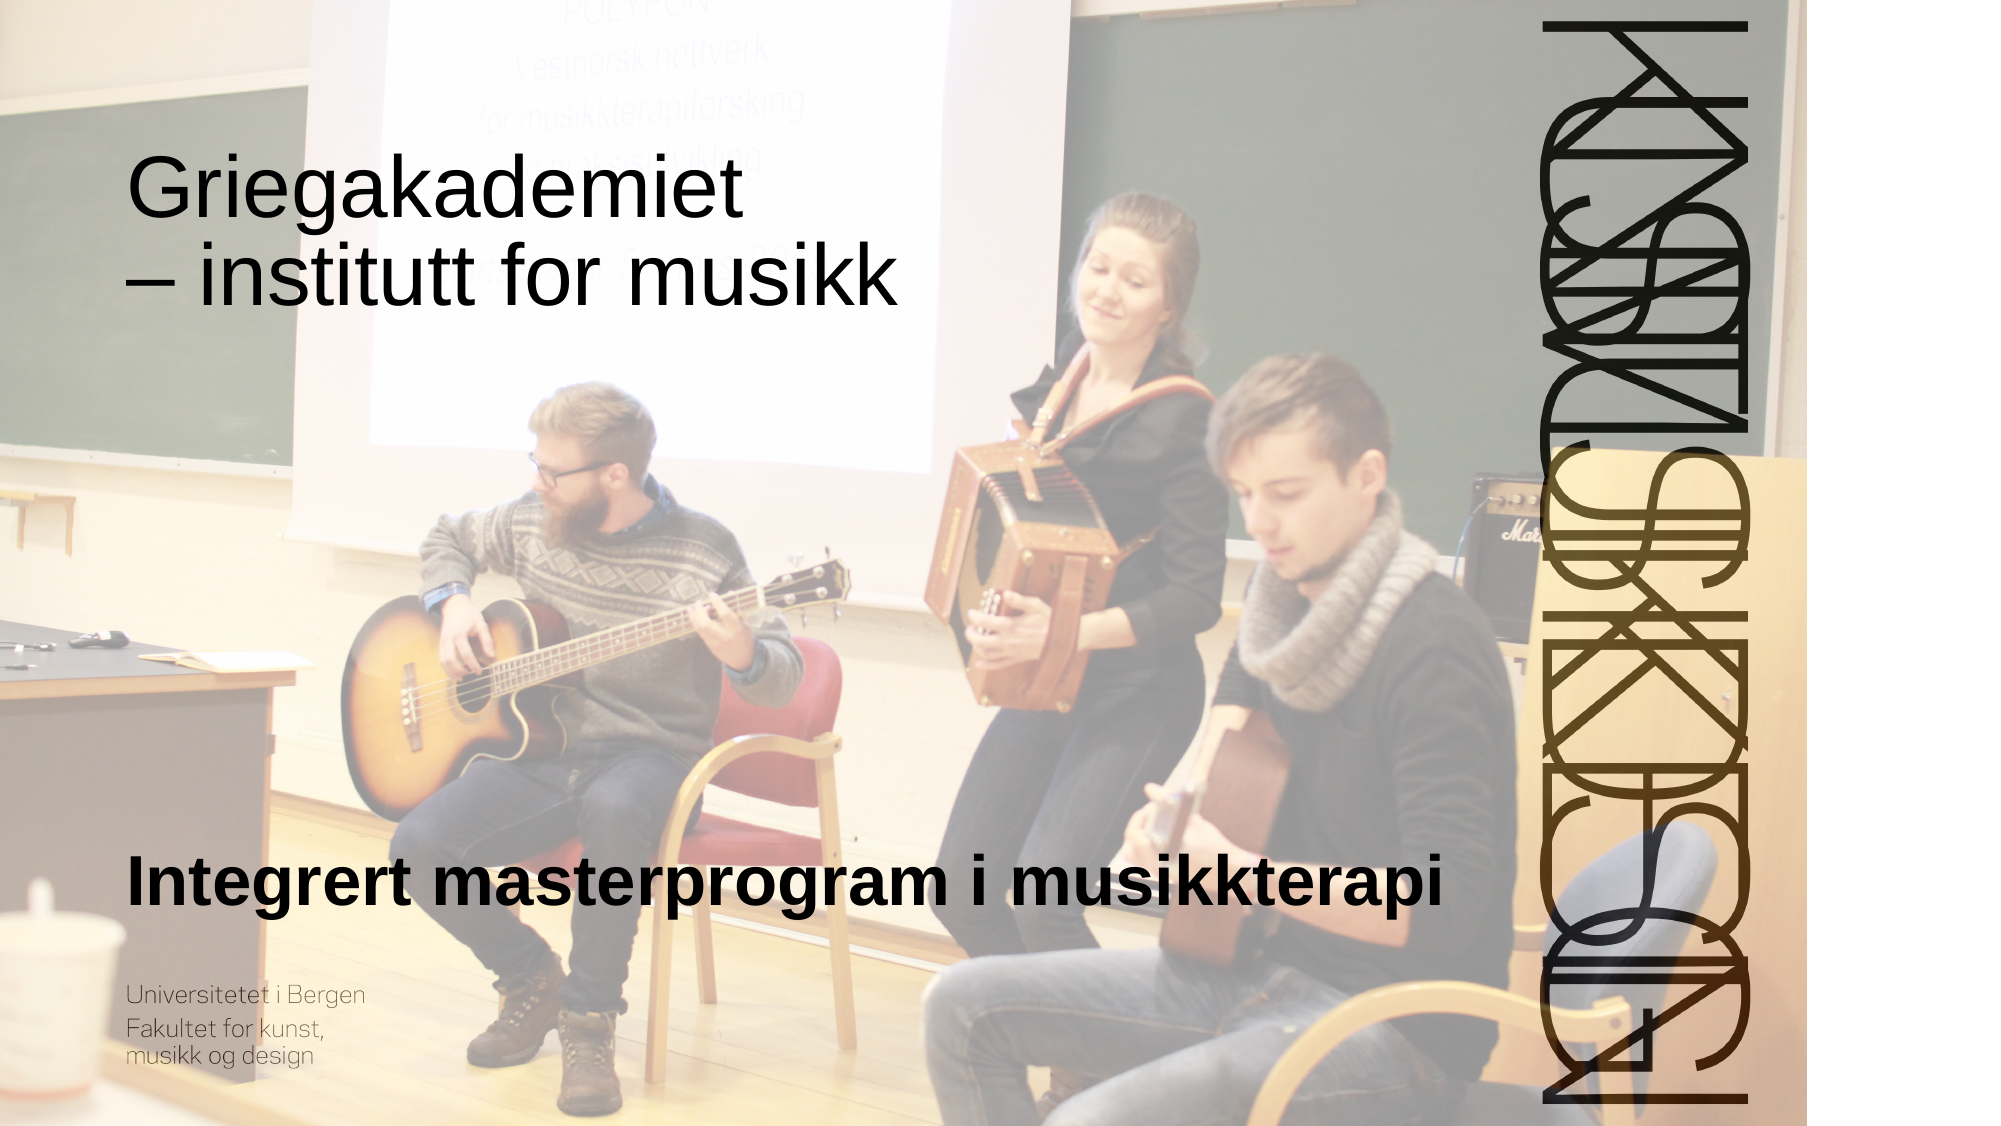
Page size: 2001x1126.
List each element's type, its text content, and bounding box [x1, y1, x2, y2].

subtitle Integrert masterprogram i musikkterapi [125, 841, 1492, 953]
title Griegakademiet – institutt for musikk [125, 77, 1393, 324]
picture [0, 0, 1807, 1126]
